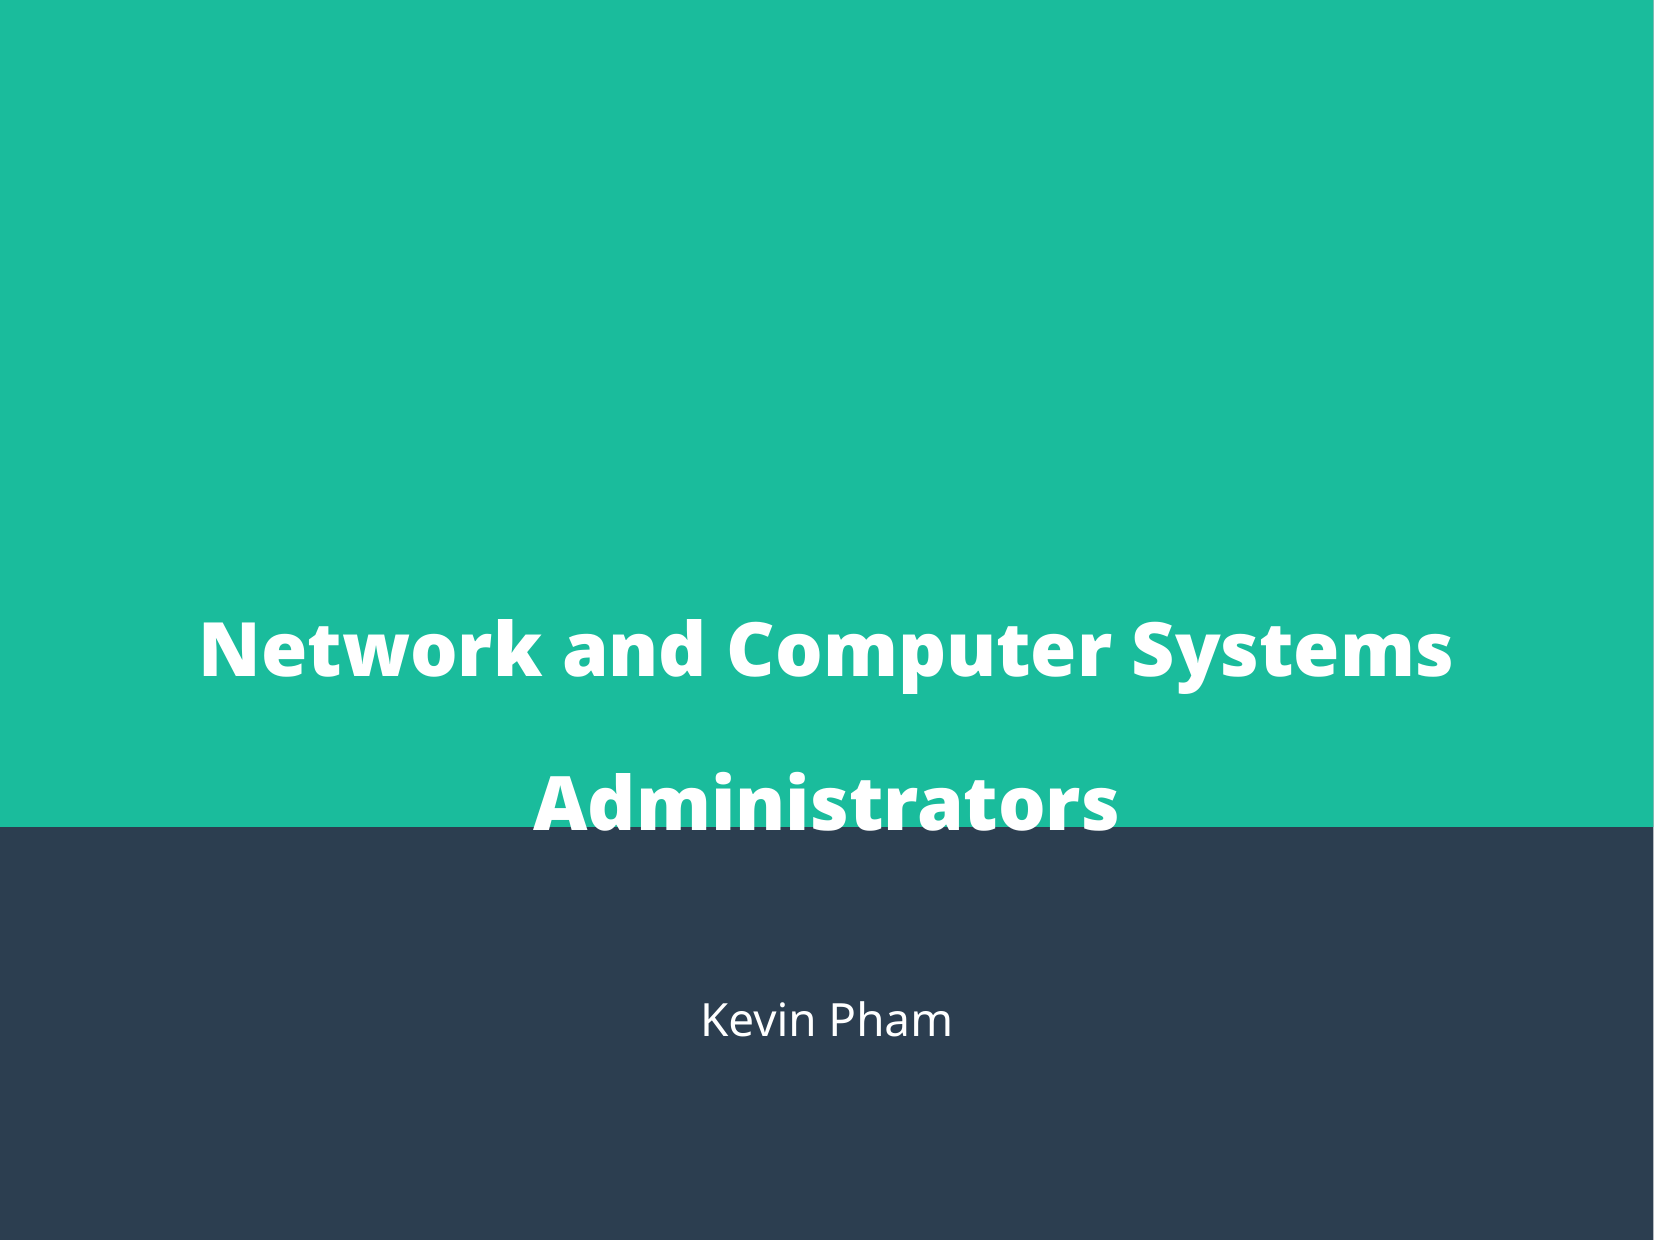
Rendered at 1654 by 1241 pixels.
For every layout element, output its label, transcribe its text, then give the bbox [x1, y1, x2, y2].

subtitle Kevin Pham [59, 856, 1595, 1182]
title Network and Computer Systems Administrators [59, 580, 1595, 817]
